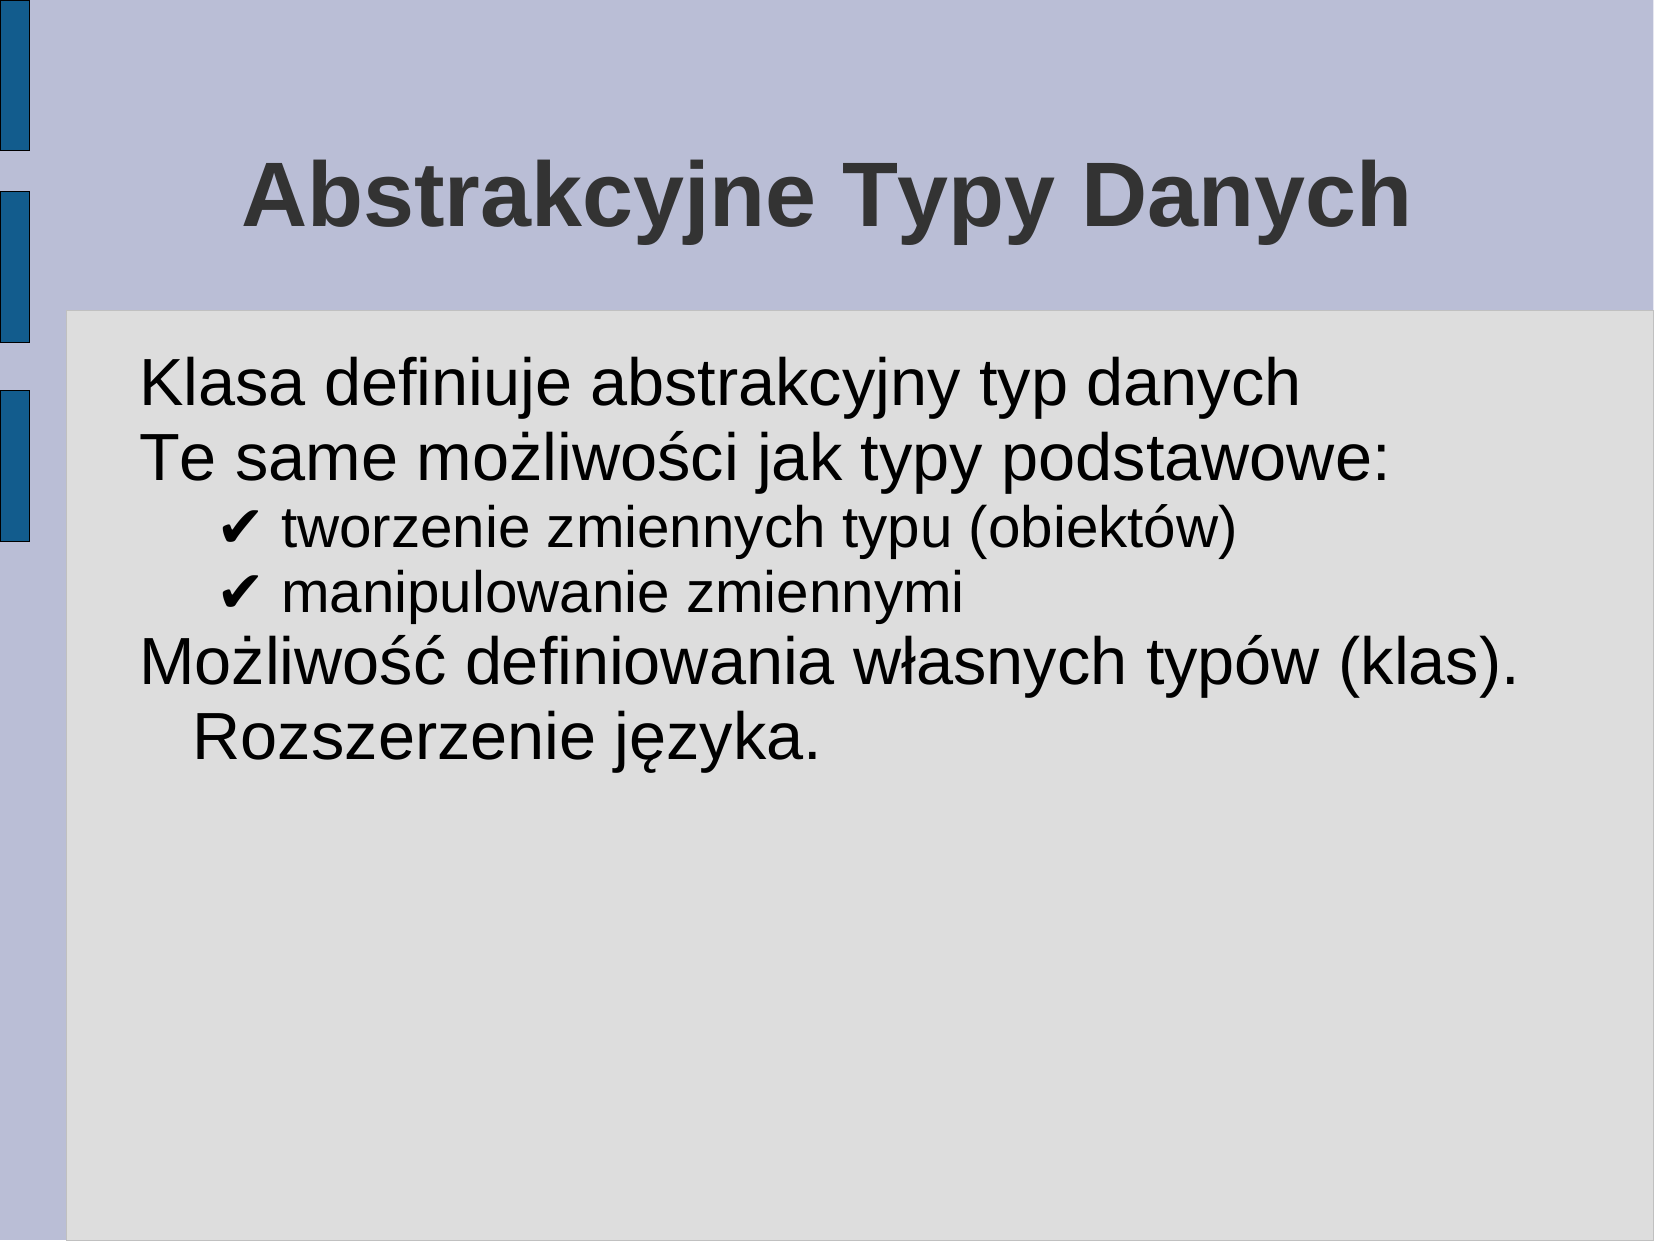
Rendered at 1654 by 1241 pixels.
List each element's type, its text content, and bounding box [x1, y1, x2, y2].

title Abstrakcyjne Typy Danych [121, 98, 1534, 291]
list Klasa definiuje abstrakcyjny typ danych Te same możliwości jak typy podstawowe: ✔ tworzenie zmiennych typu (obiektów) ✔ manipulowanie zmiennymi Możliwość definiowania własnych typów (klas). Rozszerzenie języka. [121, 344, 1534, 1112]
